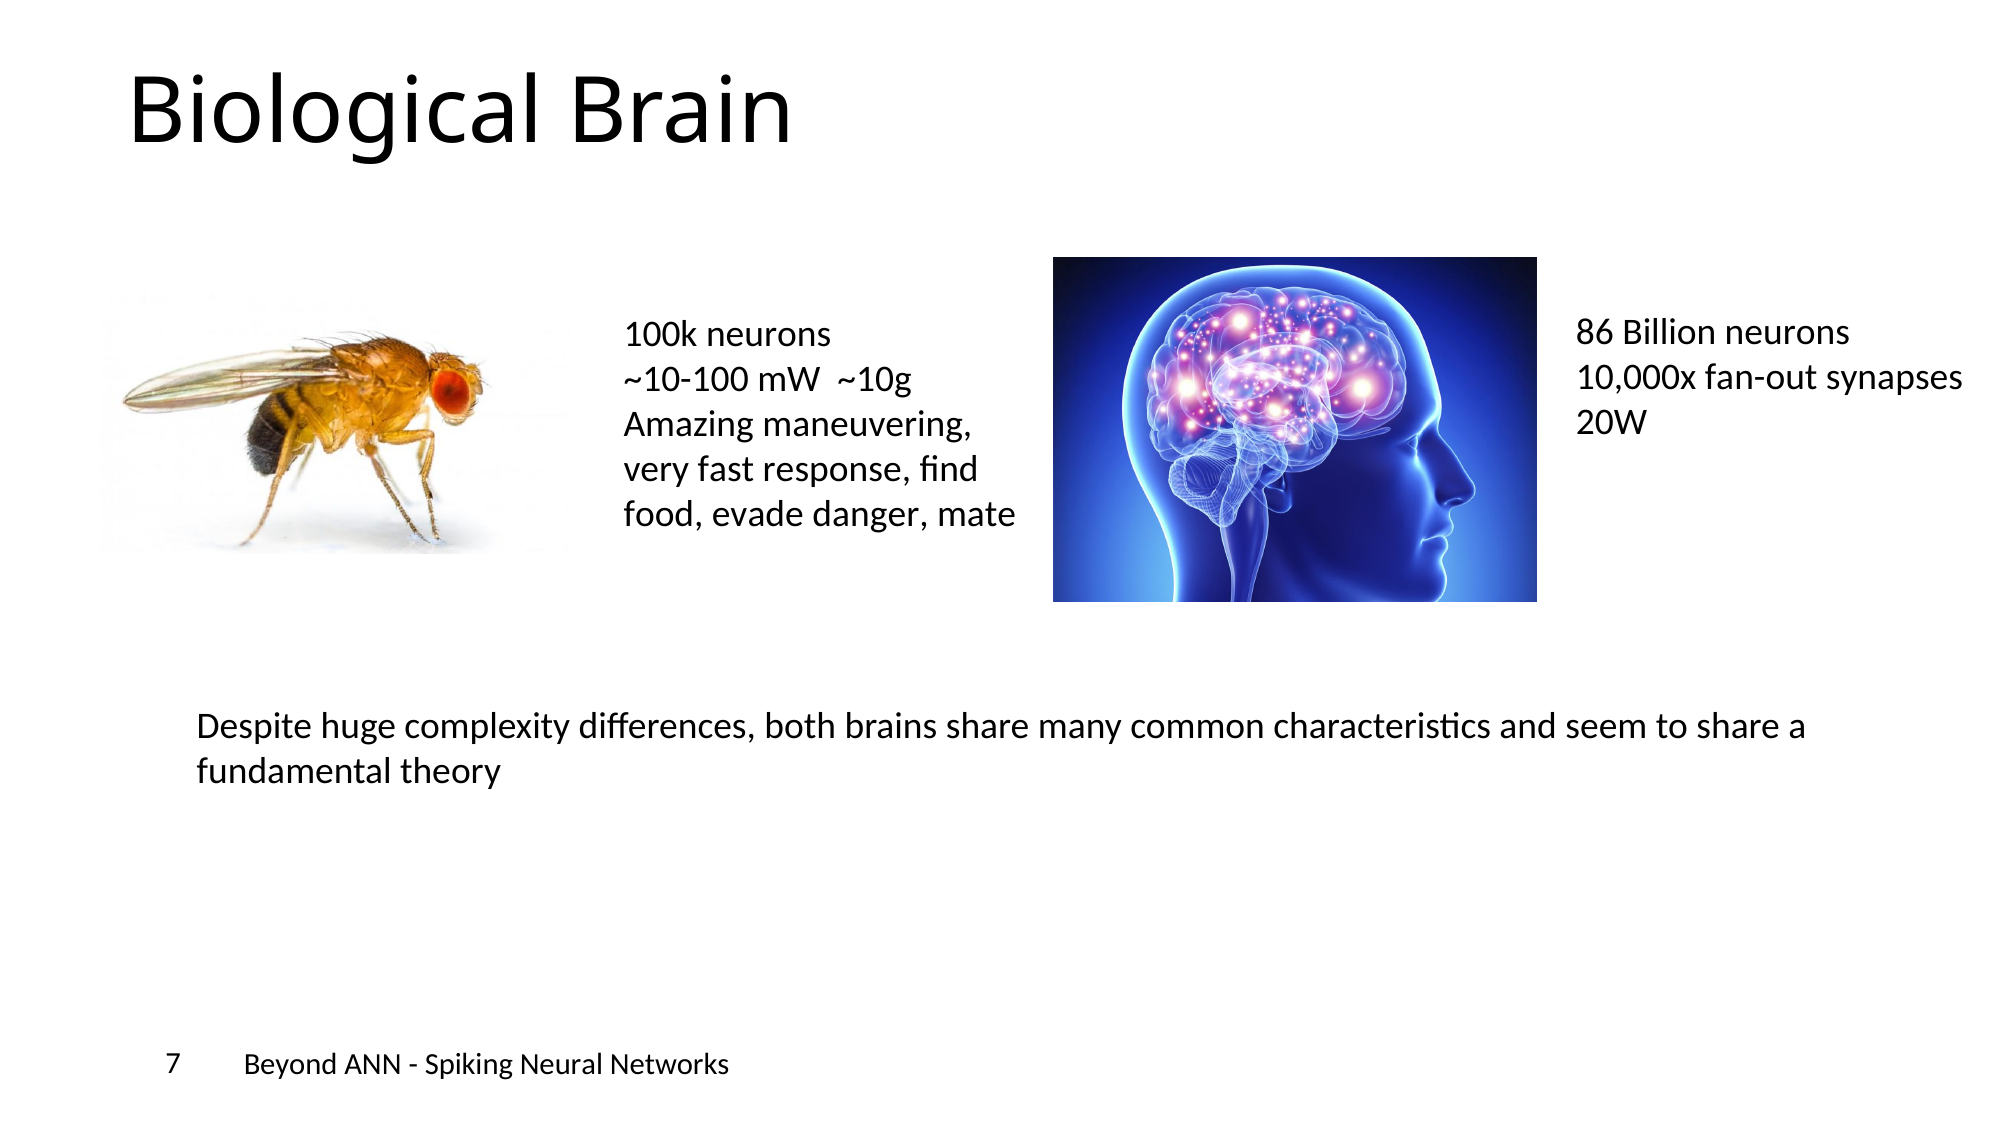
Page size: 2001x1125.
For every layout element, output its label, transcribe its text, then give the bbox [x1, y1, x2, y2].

picture [1053, 257, 1537, 602]
title Biological Brain [111, 53, 1765, 172]
text_box Beyond ANN - Spiking Neural Networks [244, 999, 1785, 1125]
text_box [0, 999, 244, 1125]
text_box 100k neurons ~10-100 mW ~10g Amazing maneuvering, very fast response, find food, evade danger, mate [603, 299, 1047, 547]
text_box Despite huge complexity differences, both brains share many common characteristics and seem to share a fundamental theory [181, 693, 1961, 800]
text_box 86 Billion neurons 10,000x fan-out synapses 20W [1555, 296, 2000, 454]
picture [100, 292, 572, 554]
